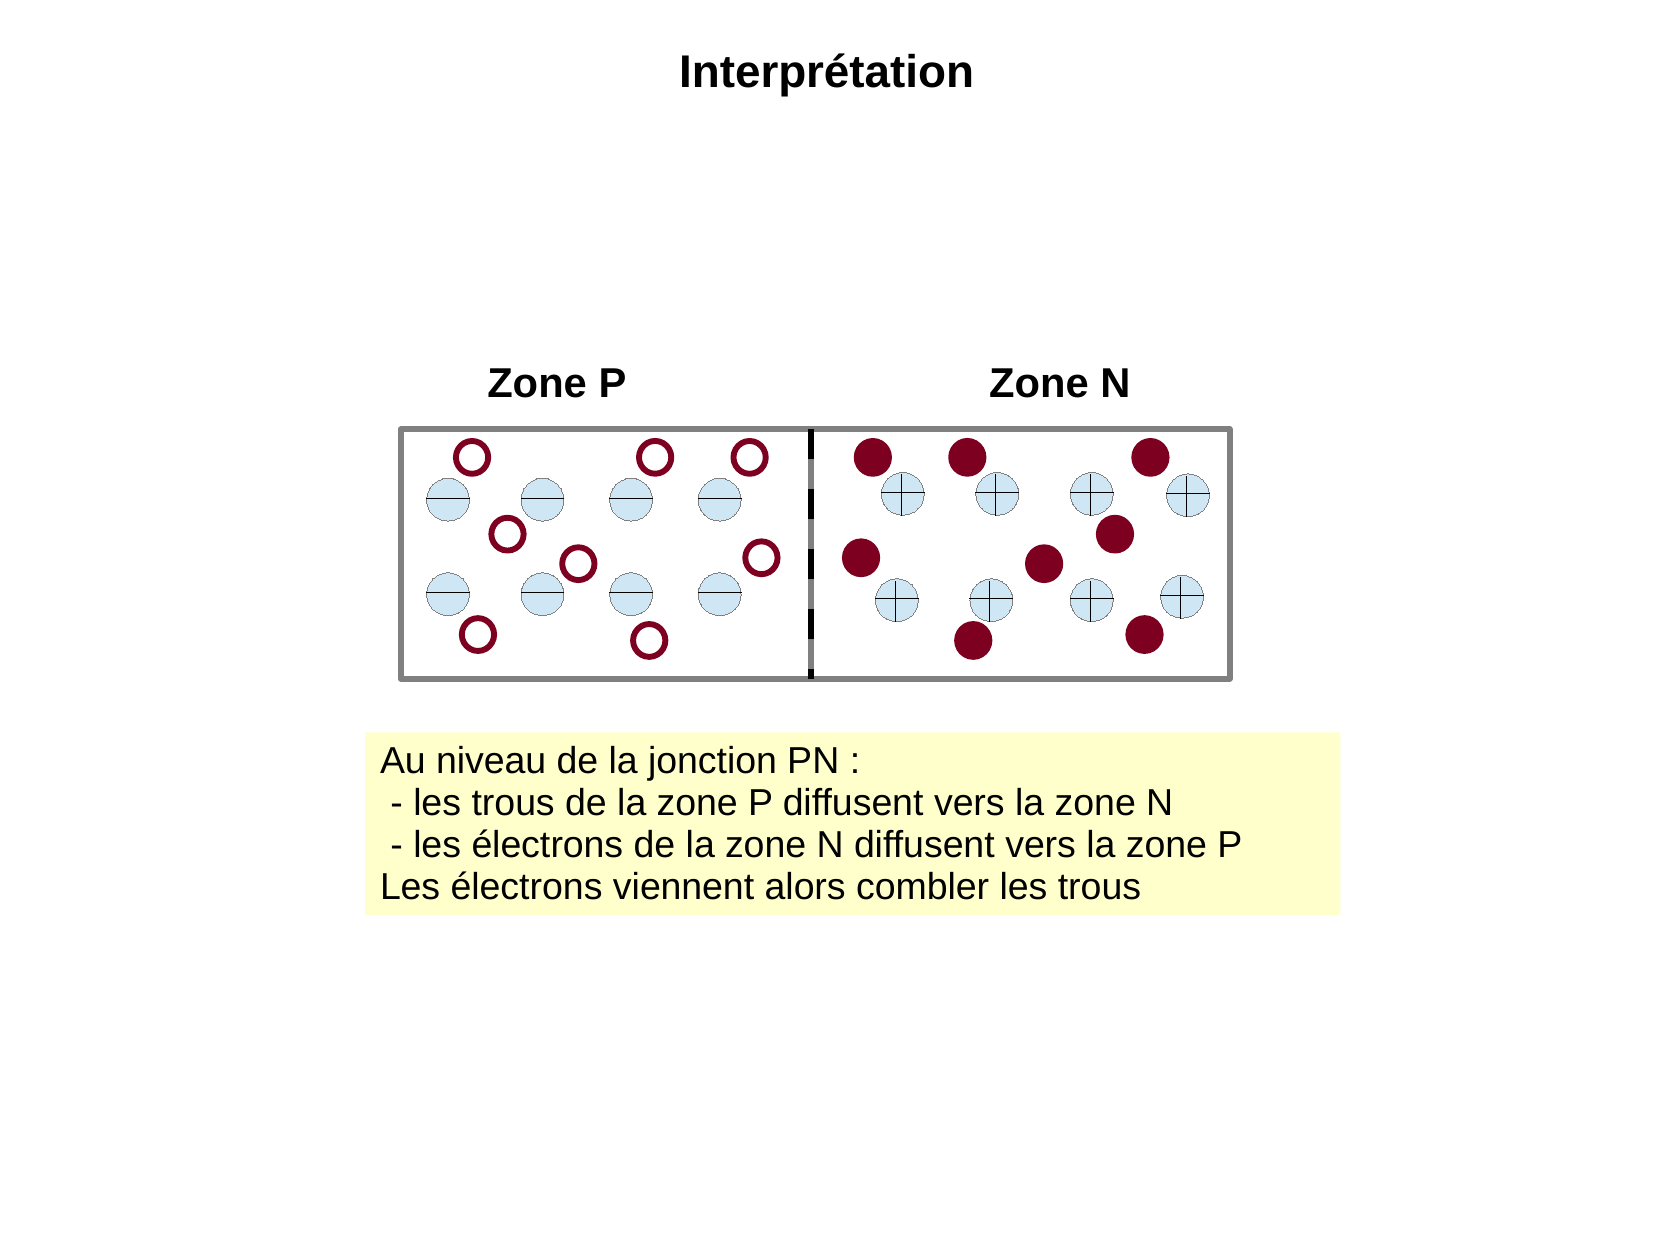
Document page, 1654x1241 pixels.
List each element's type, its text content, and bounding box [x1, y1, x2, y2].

text_box Zone N [974, 351, 1164, 414]
title Interprétation [82, 31, 1571, 111]
text_box [400, 429, 1230, 679]
text_box Au niveau de la jonction PN : - les trous de la zone P diffusent vers la zone N - les électrons de la zone N diffusent vers la zone P Les électrons viennent alors combler les trous [365, 732, 1341, 916]
text_box Zone P [472, 351, 650, 414]
